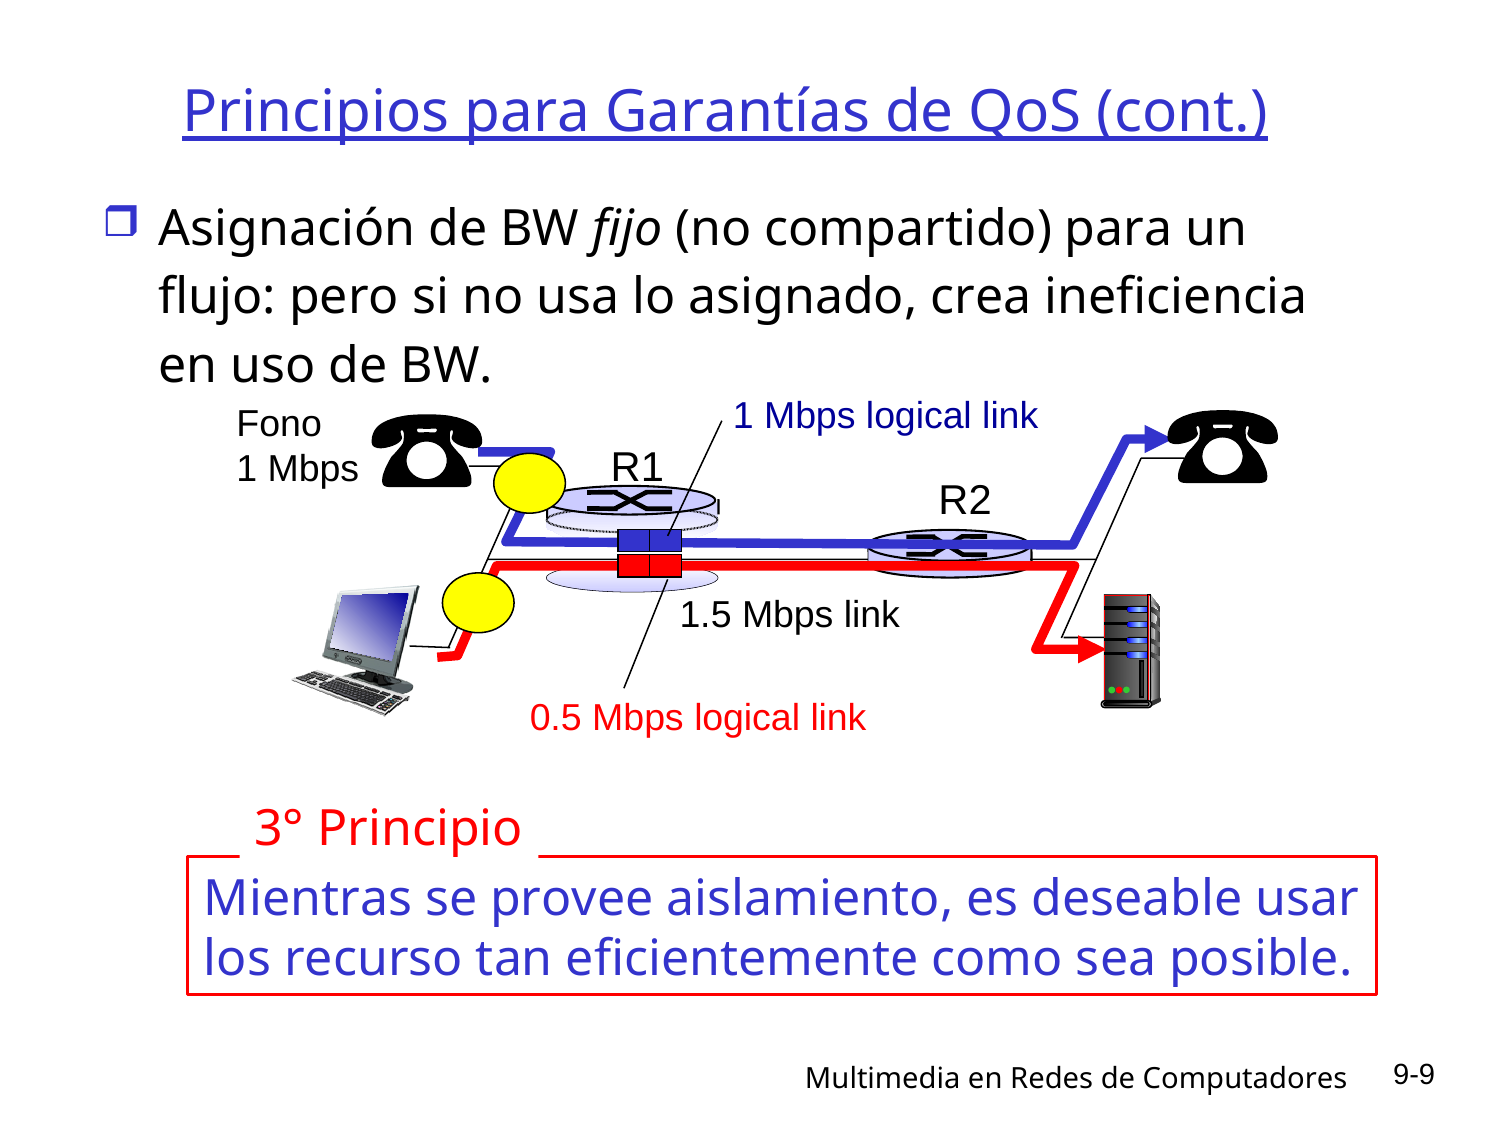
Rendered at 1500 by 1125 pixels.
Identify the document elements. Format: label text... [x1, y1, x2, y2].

text_box [546, 554, 719, 593]
picture [1167, 410, 1278, 484]
text_box [493, 453, 719, 552]
text_box Fono 1 Mbps [221, 391, 385, 496]
list Asignación de BW fijo (no compartido) para un flujo: pero si no usa lo asignado, crea ineficiencia en uso de BW. [87, 184, 1363, 384]
title Principios para Garantías de QoS (cont.) [87, 37, 1363, 181]
text_box Mientras se provee aislamiento, es deseable usar los recurso tan eficientemente como sea posible. [187, 856, 1377, 995]
text_box [442, 572, 515, 633]
text_box R1 [595, 432, 680, 498]
text_box [874, 530, 1026, 540]
picture [261, 579, 424, 726]
text_box 3° Principio [239, 787, 539, 863]
text_box [1101, 594, 1161, 708]
text_box 1.5 Mbps link [664, 582, 916, 643]
picture [371, 414, 483, 488]
text_box [330, 593, 409, 661]
text_box R2 [923, 465, 1007, 531]
text_box 0.5 Mbps logical link [515, 685, 882, 746]
text_box 1 Mbps logical link [718, 383, 1054, 444]
text_box [868, 549, 1030, 561]
text_box [879, 571, 1021, 578]
